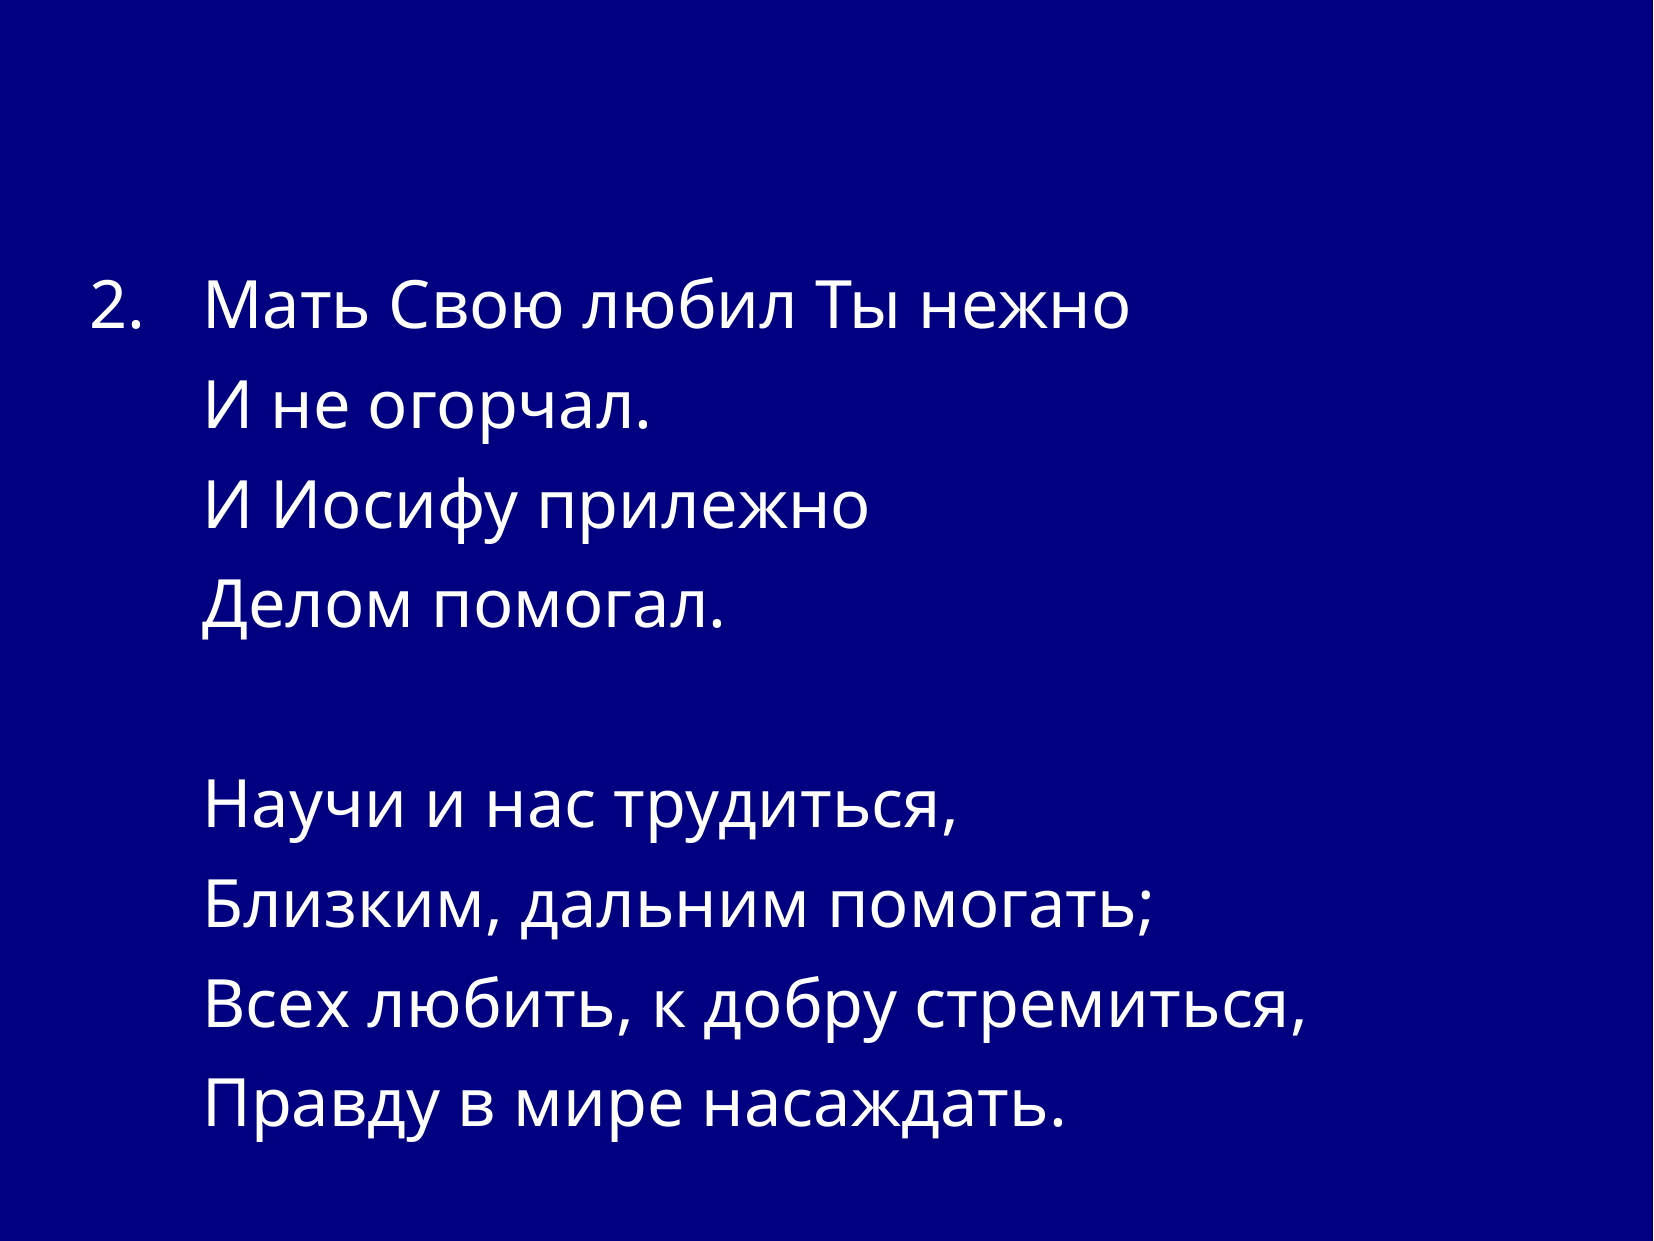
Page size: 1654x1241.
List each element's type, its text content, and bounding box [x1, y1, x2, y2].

text_box 2. Мать Свою любил Ты нежно И не огорчал. И Иосифу прилежно Делом помогал. Научи и нас трудиться, Близким, дальним помогать; Всех любить, к добру стремиться, Правду в мире насаждать. [75, 150, 1576, 1163]
